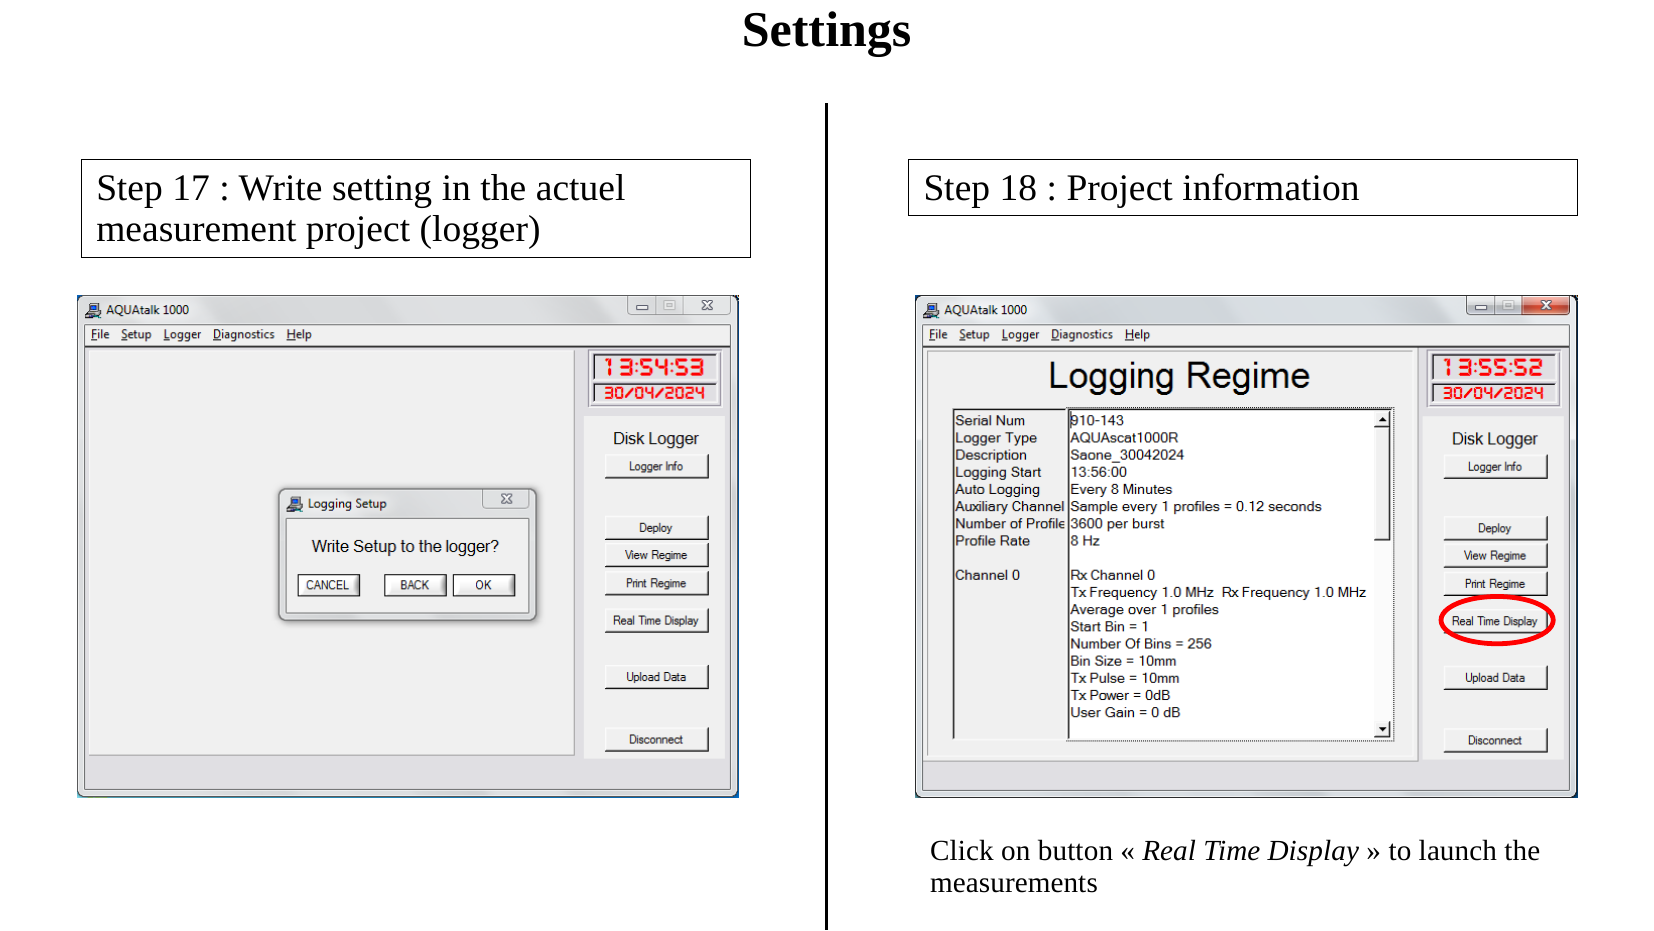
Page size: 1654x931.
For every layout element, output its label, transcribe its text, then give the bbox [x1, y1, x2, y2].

text_box Step 17 : Write setting in the actuel measurement project (logger) [81, 159, 751, 258]
text_box Click on button « Real Time Display » to launch the measurements [915, 826, 1601, 907]
text_box Step 18 : Project information [908, 159, 1578, 216]
picture [915, 295, 1578, 798]
picture [77, 295, 739, 798]
text_box Settings [0, 0, 1654, 65]
